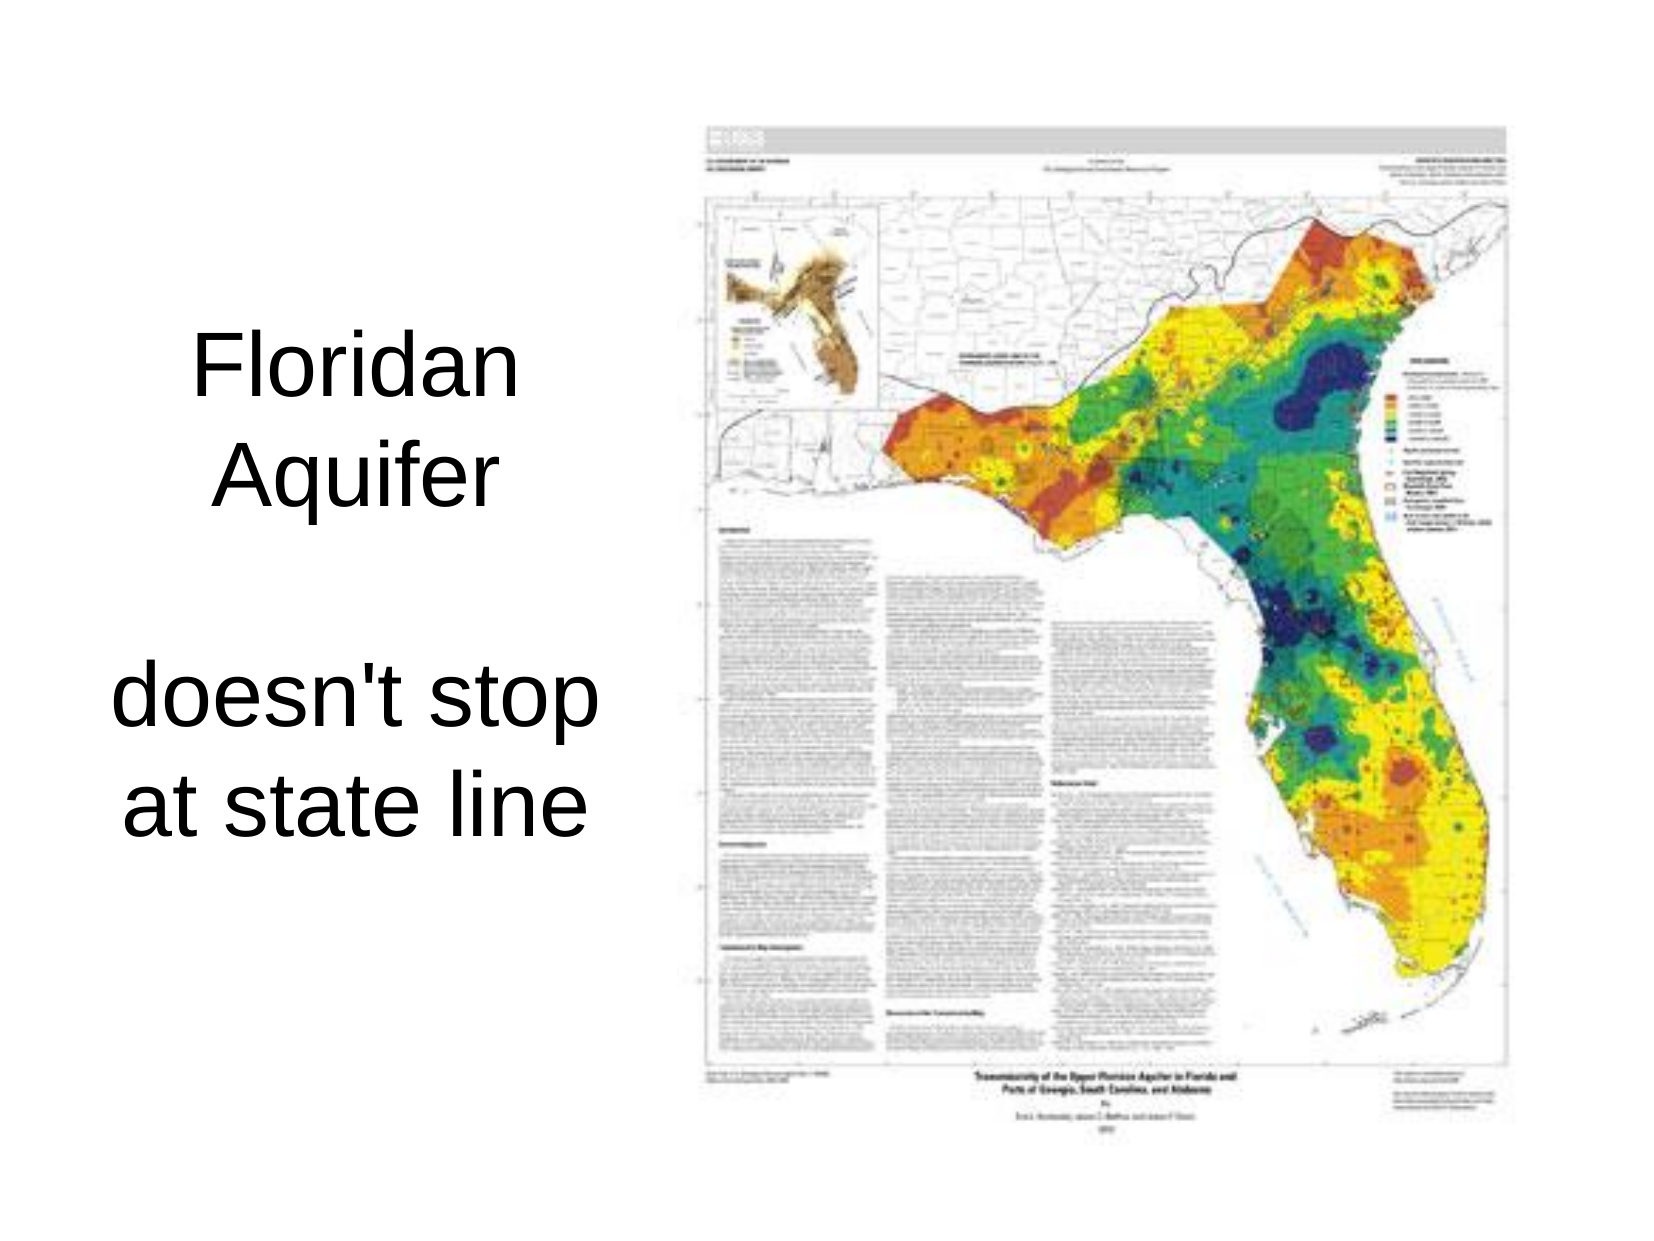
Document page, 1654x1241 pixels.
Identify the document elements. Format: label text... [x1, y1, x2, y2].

text_box Floridan Aquifer doesn't stop at state line [82, 49, 630, 1110]
picture [677, 104, 1527, 1155]
